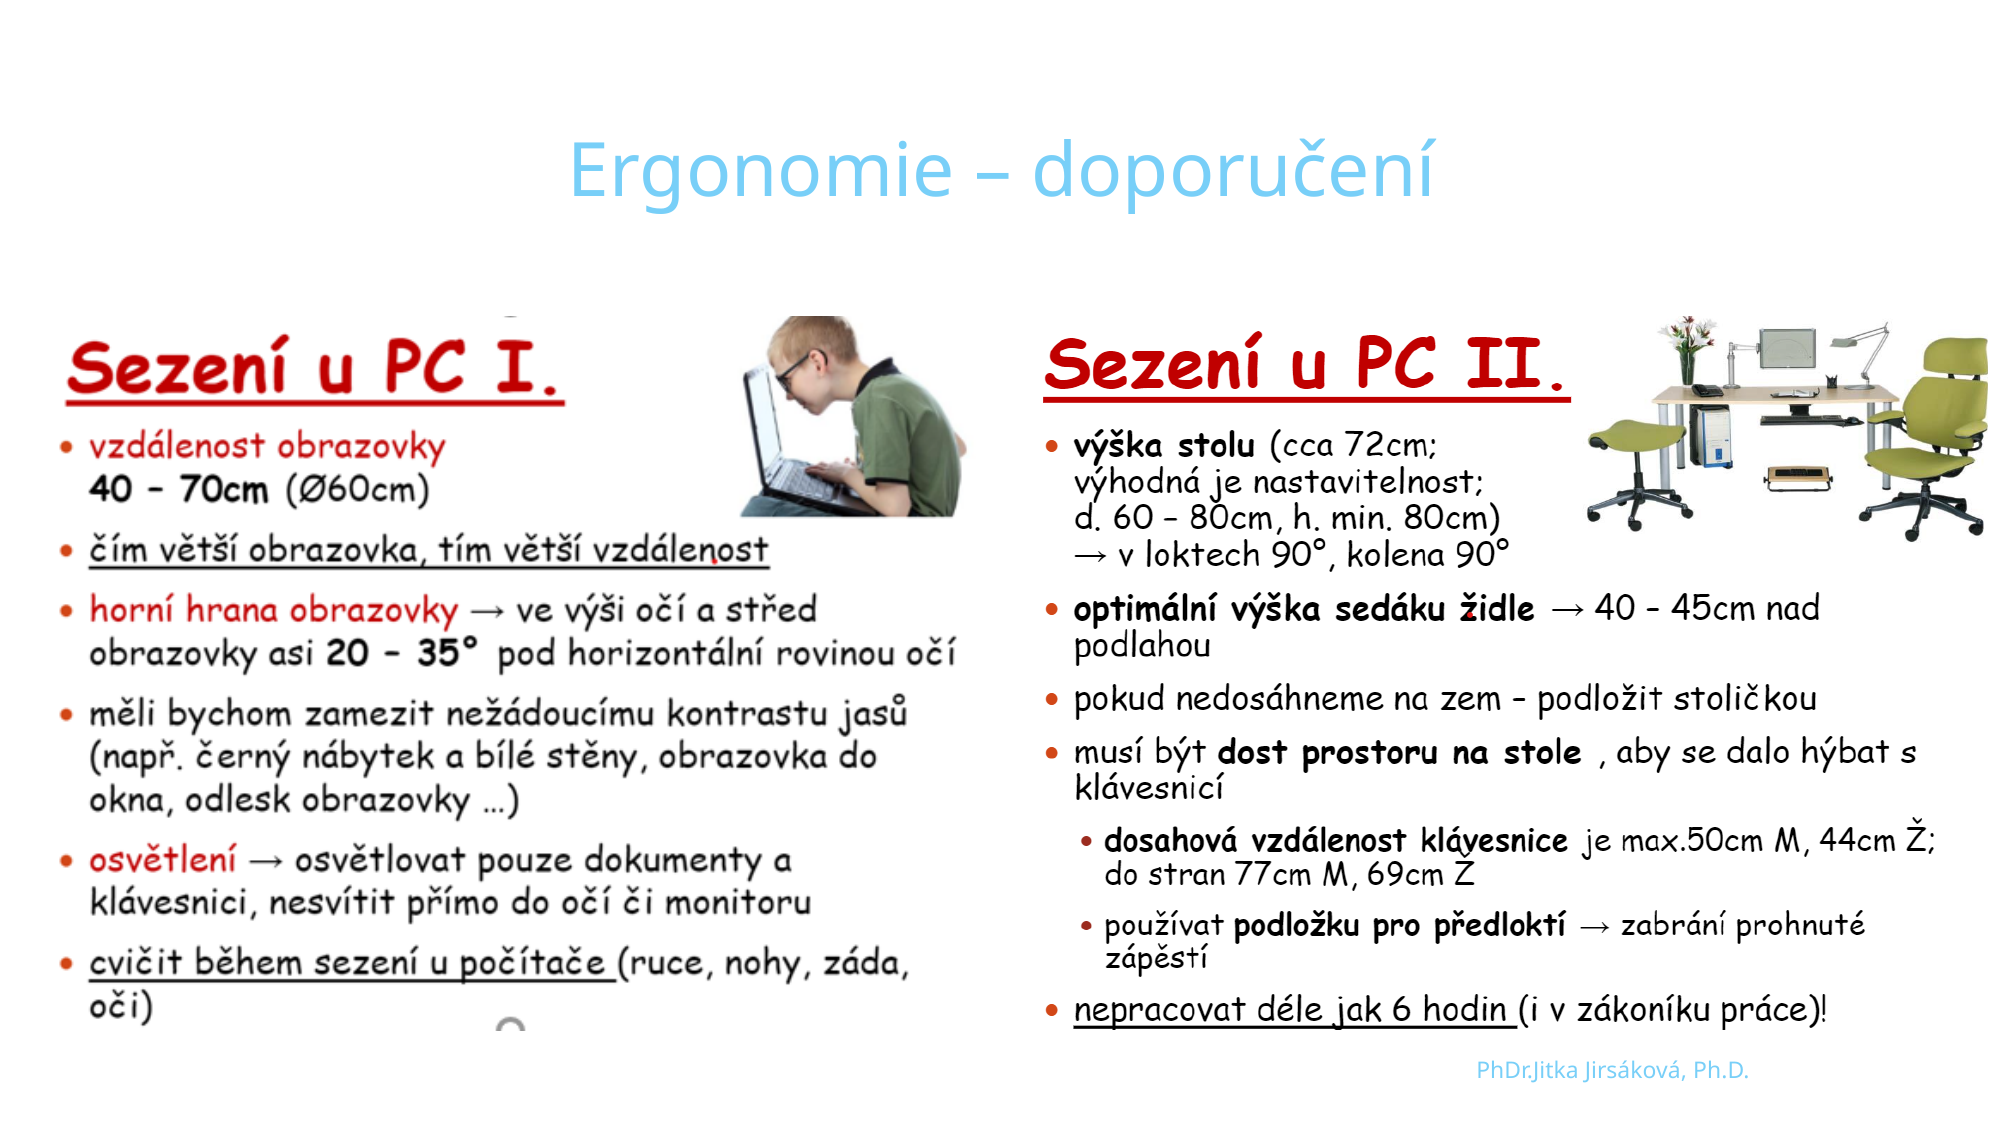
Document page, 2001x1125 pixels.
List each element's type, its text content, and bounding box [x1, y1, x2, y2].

picture [17, 316, 1003, 1031]
text_box PhDr.Jitka Jirsáková, Ph.D. [1461, 1047, 1974, 1091]
title Ergonomie – doporučení [16, 59, 1988, 278]
picture [1027, 316, 1988, 1031]
